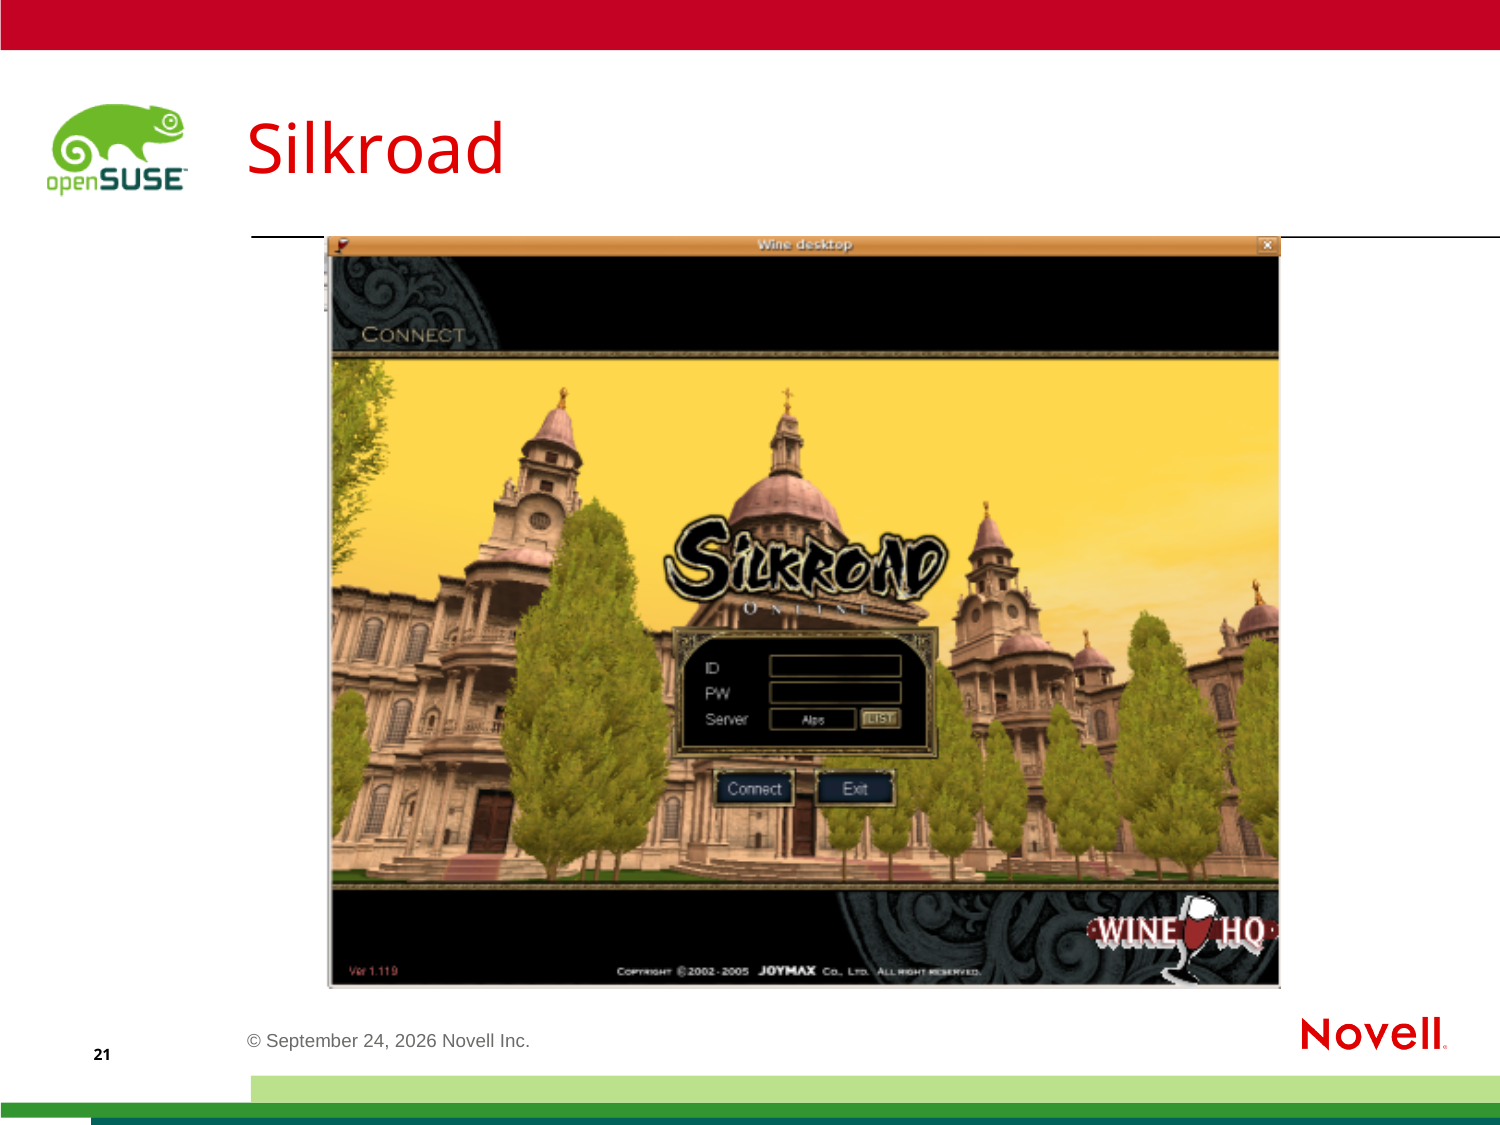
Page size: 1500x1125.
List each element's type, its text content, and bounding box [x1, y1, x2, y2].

picture [1295, 1011, 1453, 1056]
picture [324, 236, 1281, 989]
picture [47, 104, 188, 197]
title Silkroad [246, 68, 1409, 231]
